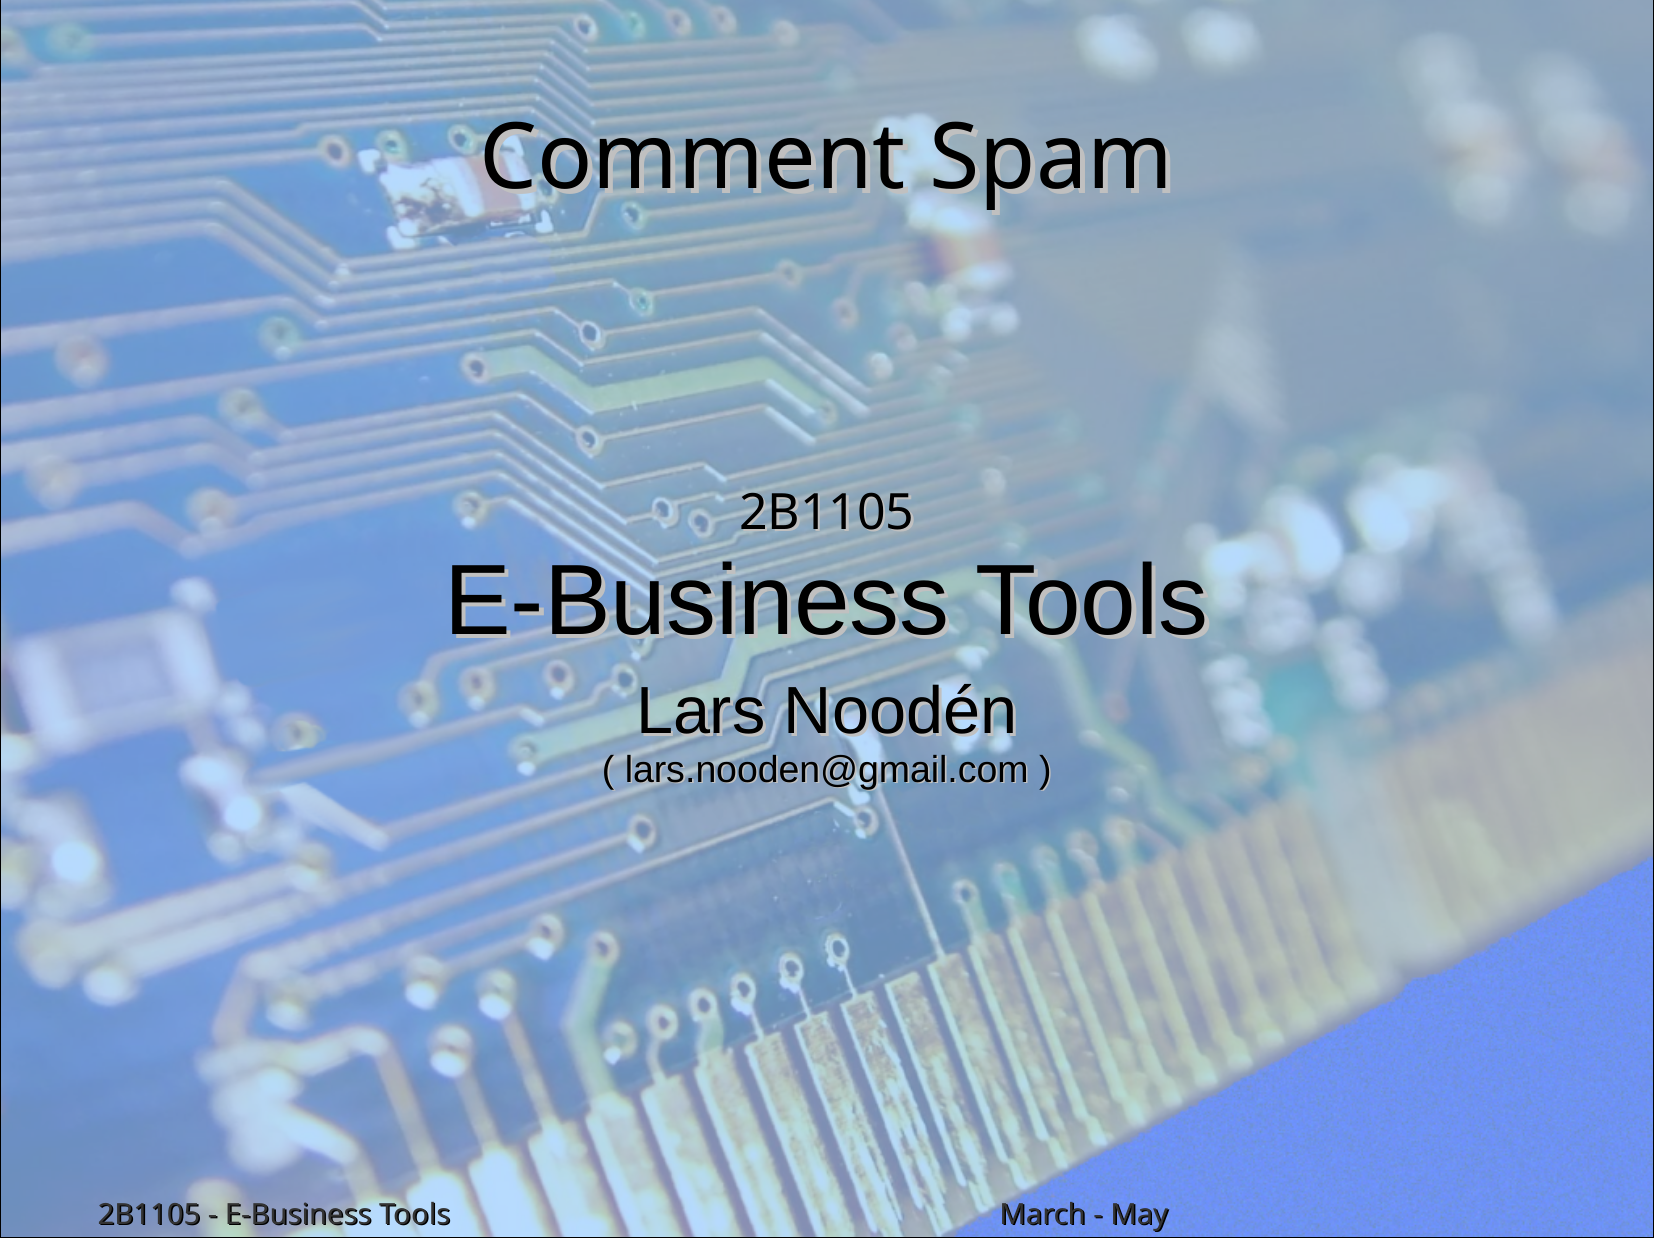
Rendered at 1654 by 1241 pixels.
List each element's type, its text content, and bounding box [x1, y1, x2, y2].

title Comment Spam [82, 49, 1571, 257]
subtitle 2B1105 E-Business Tools Lars Noodén ( lars.nooden@gmail.com ) [82, 290, 1571, 1109]
